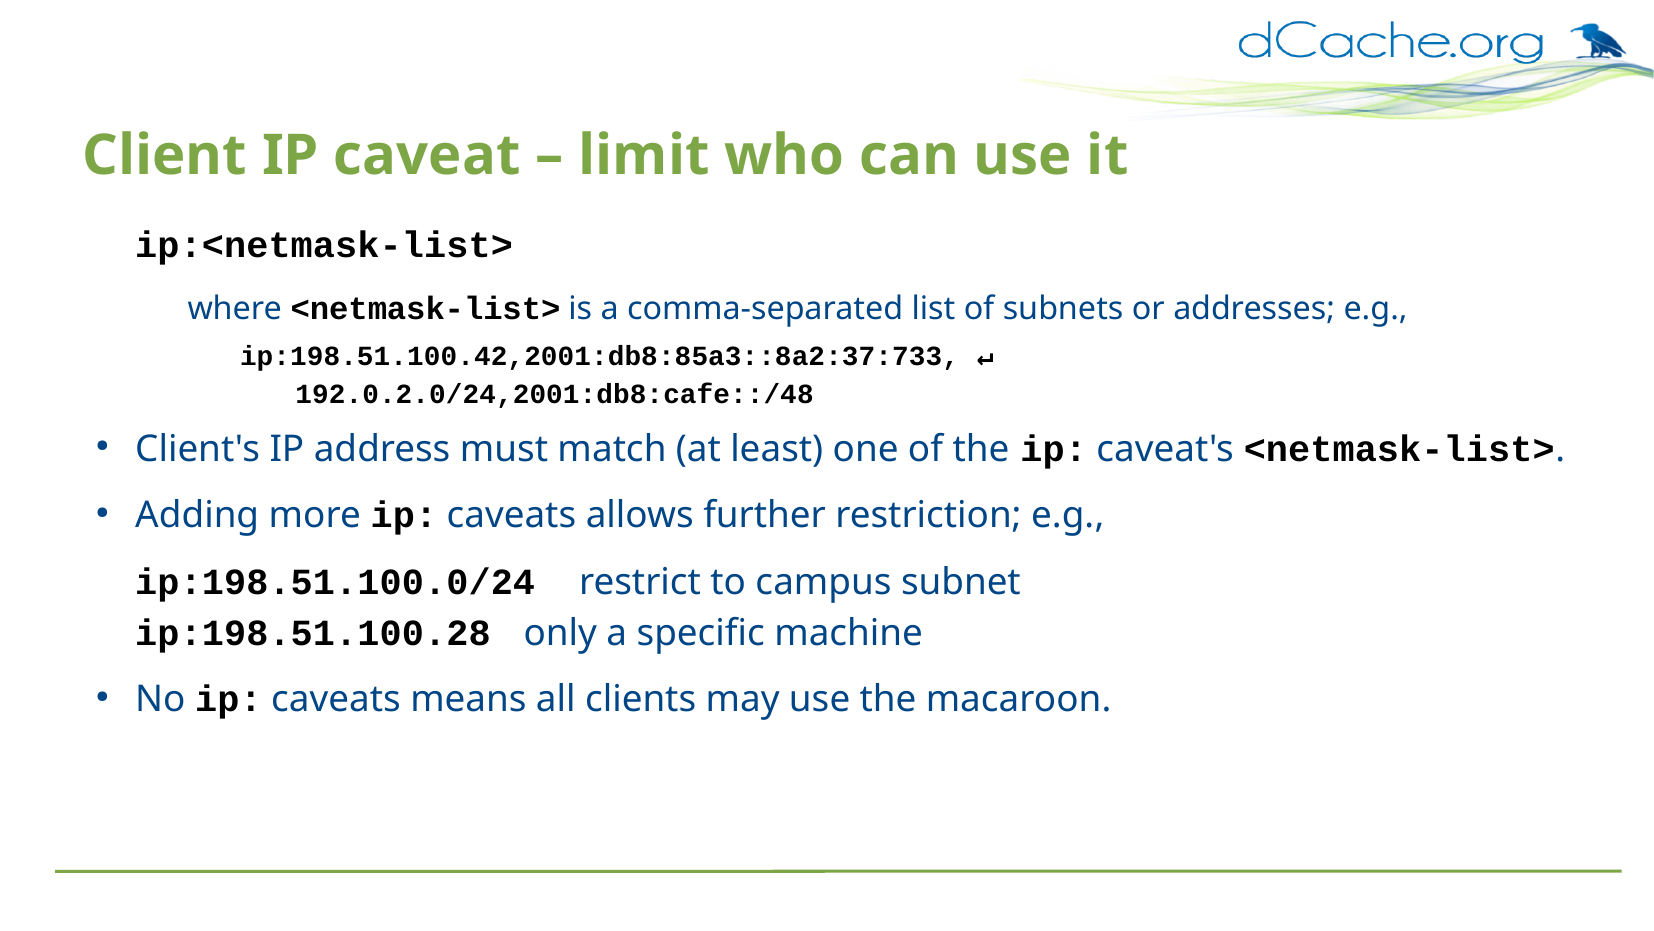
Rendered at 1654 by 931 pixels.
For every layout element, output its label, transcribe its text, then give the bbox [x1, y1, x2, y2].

list ip:<netmask-list> where <netmask-list> is a comma-separated list of subnets or addresses; e.g., ip:198.51.100.42,2001:db8:85a3::8a2:37:733, ↵ 192.0.2.0/24,2001:db8:cafe::/48 Client's IP address must match (at least) one of the ip: caveat's <netmask-list>. Adding more ip: caveats allows further restriction; e.g., ip:198.51.100.0/24 restrict to campus subnet ip:198.51.100.28 only a specific machine No ip: caveats means all clients may use the macaroon. [82, 227, 1571, 767]
picture [956, 12, 1654, 127]
title Client IP caveat – limit who can use it [82, 116, 1605, 189]
